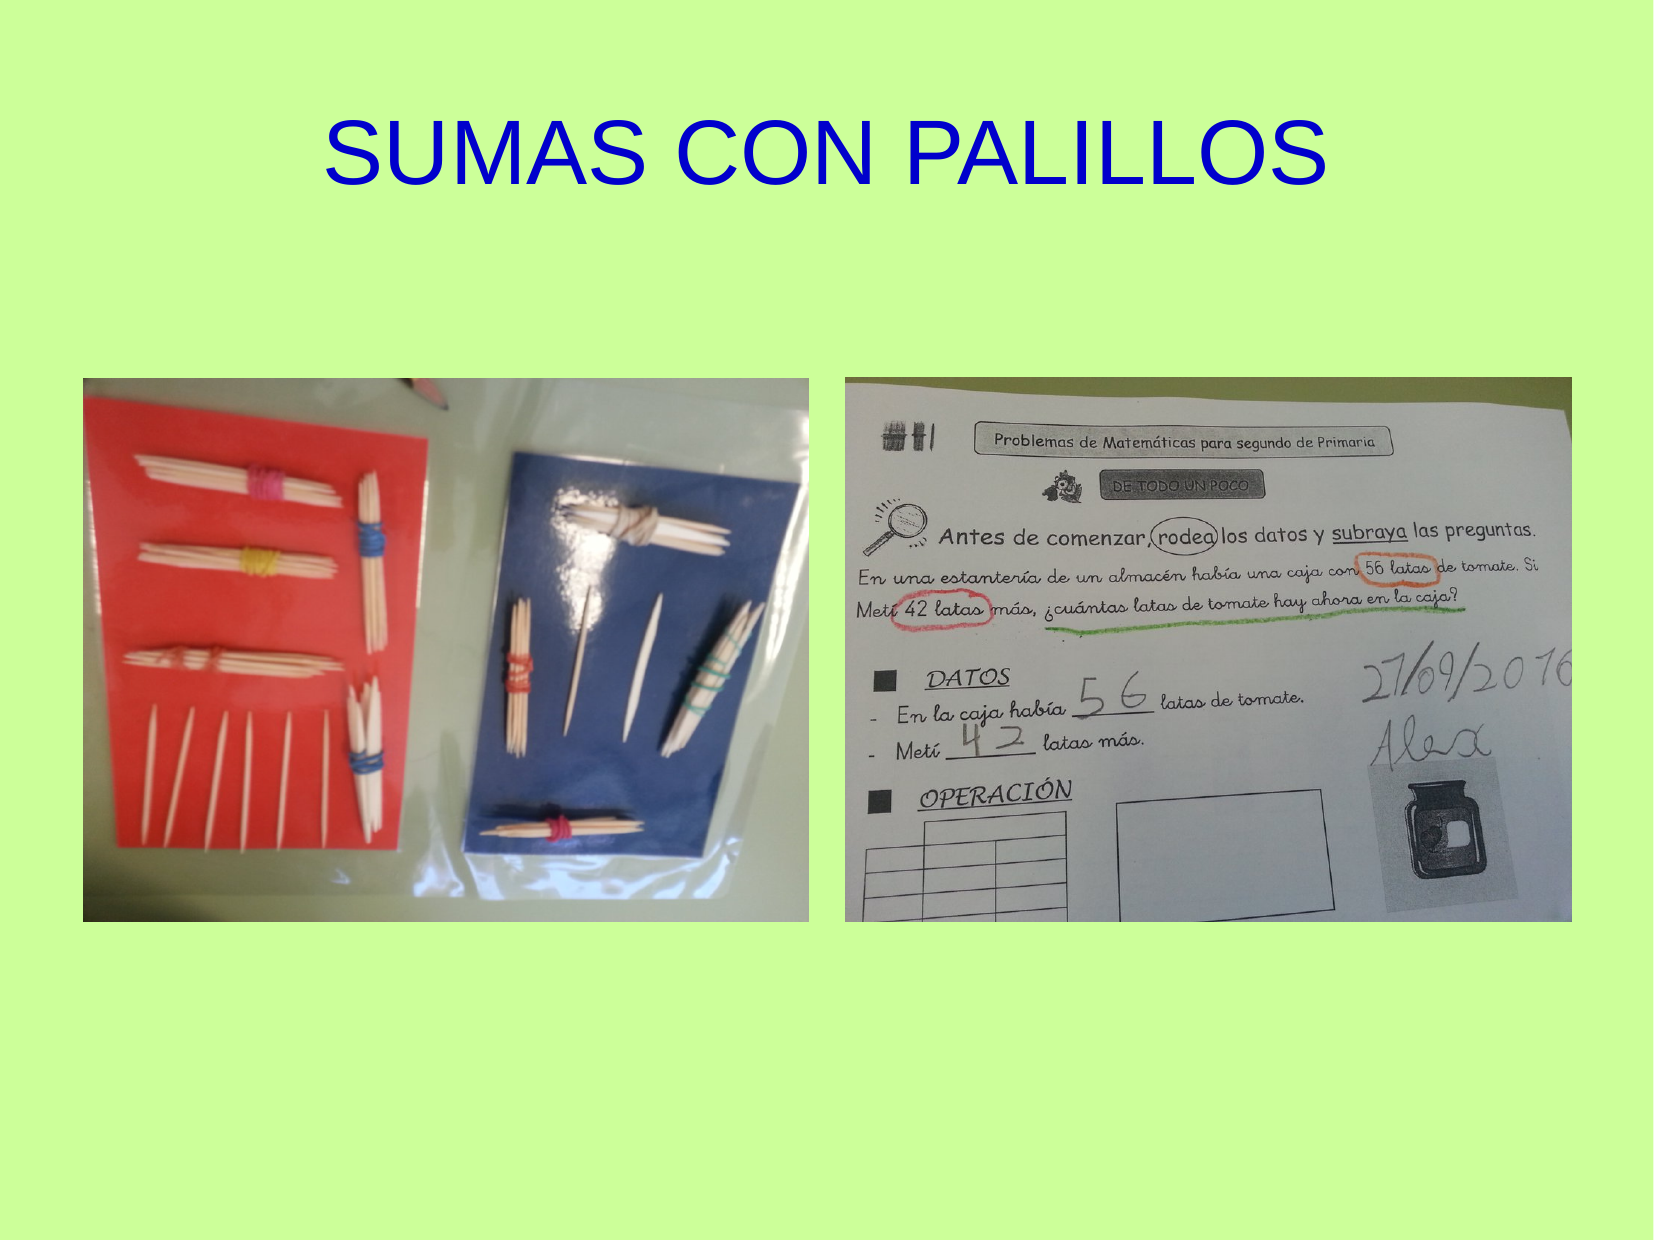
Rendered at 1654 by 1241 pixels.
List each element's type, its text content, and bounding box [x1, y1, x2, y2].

picture [845, 377, 1572, 922]
title SUMAS CON PALILLOS [82, 49, 1571, 257]
picture [82, 377, 809, 922]
